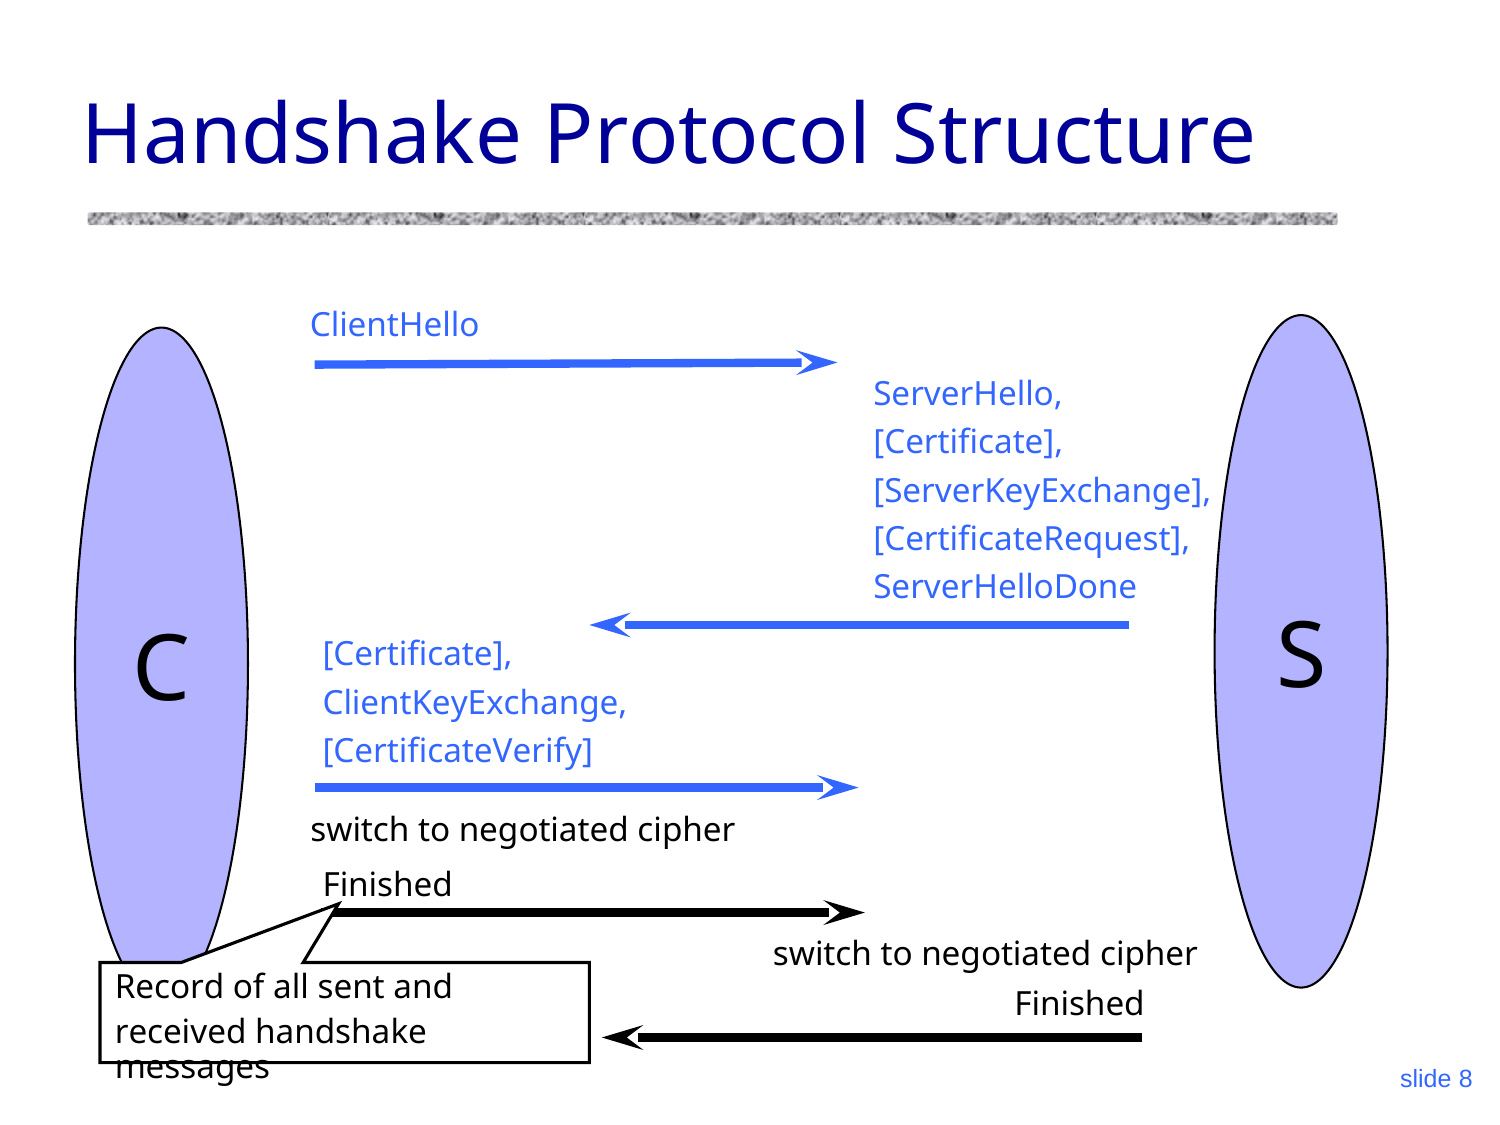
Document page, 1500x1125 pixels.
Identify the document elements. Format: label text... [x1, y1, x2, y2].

text_box [Certificate], ClientKeyExchange, [CertificateVerify] Finished [307, 856, 643, 910]
text_box switch to negotiated cipher [758, 924, 1214, 981]
title Handshake Protocol Structure [66, 37, 1342, 188]
text_box [Certificate], ClientKeyExchange, [CertificateVerify] Finished [307, 624, 643, 799]
text_box ServerHello, [Certificate], [ServerKeyExchange], [CertificateRequest], ServerHelloDone [858, 364, 1227, 613]
picture [87, 212, 1338, 226]
text_box slide <number> [1174, 1025, 1488, 1101]
text_box ClientHello [294, 295, 495, 351]
text_box S [1214, 315, 1388, 988]
text_box switch to negotiated cipher [295, 799, 751, 856]
text_box C [75, 327, 248, 962]
text_box Record of all sent and received handshake messages [99, 903, 590, 1063]
text_box Finished [999, 981, 1160, 1031]
